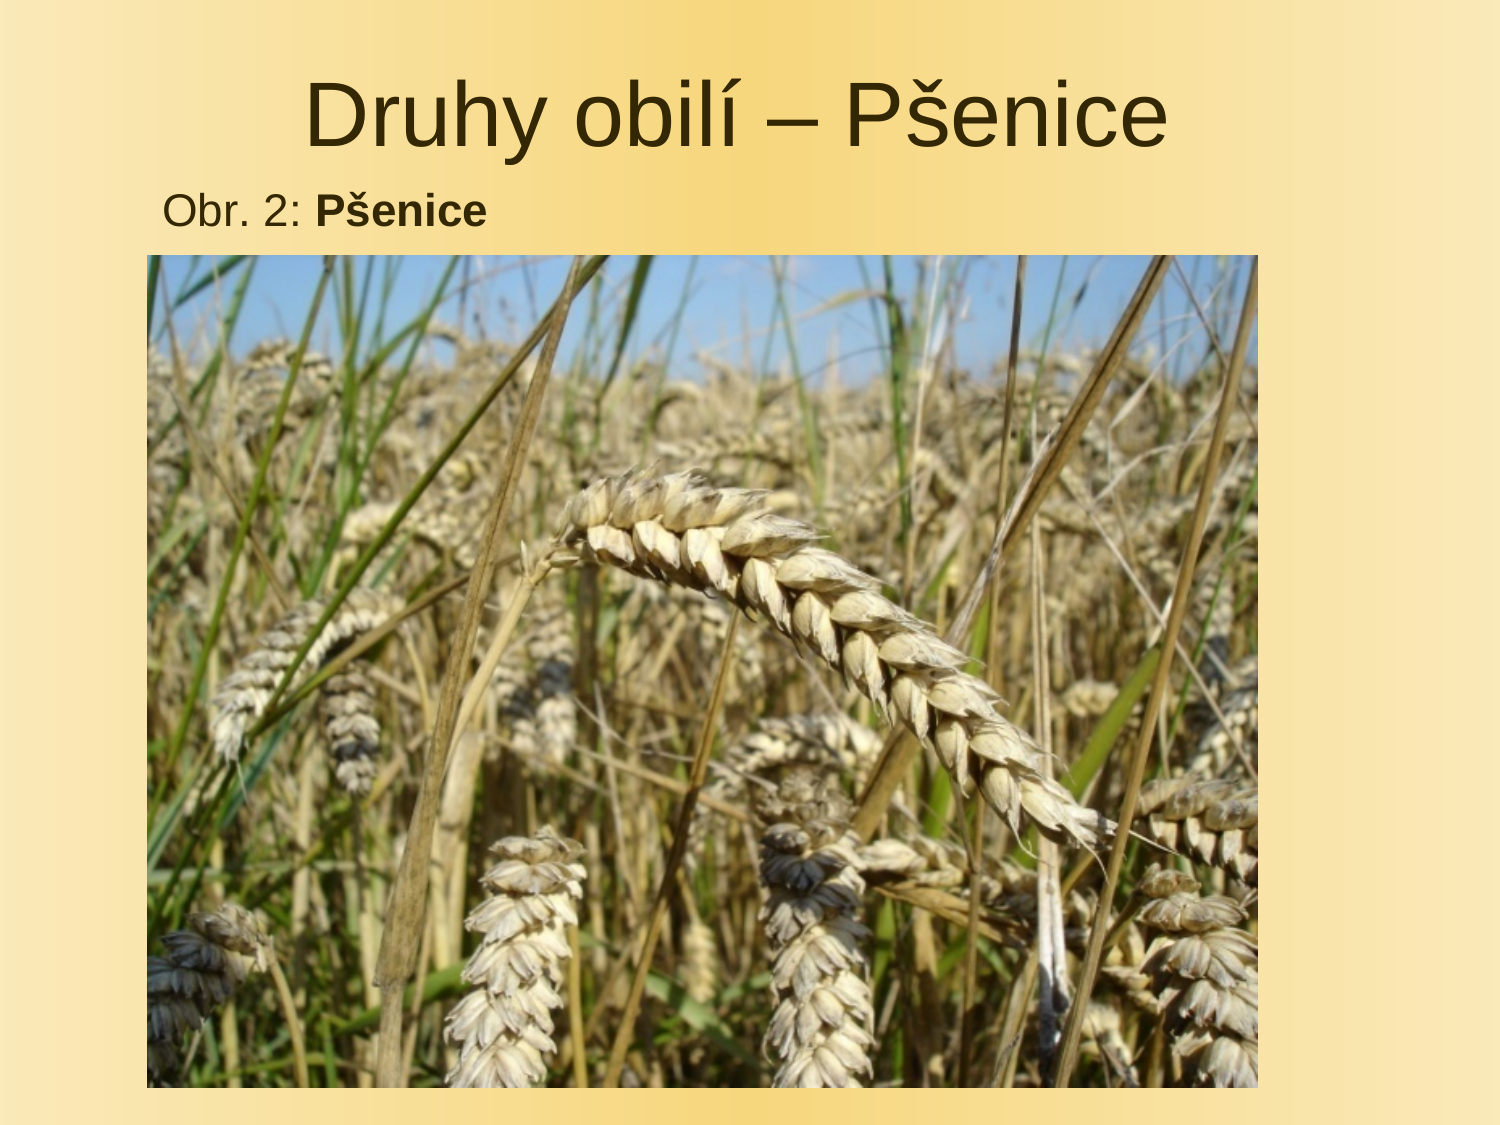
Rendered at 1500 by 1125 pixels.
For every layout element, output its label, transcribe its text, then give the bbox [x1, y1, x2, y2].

text_box Obr. 2: Pšenice [147, 172, 1247, 244]
title Druhy obilí – Pšenice [100, 42, 1376, 178]
text_box [147, 255, 1258, 1089]
